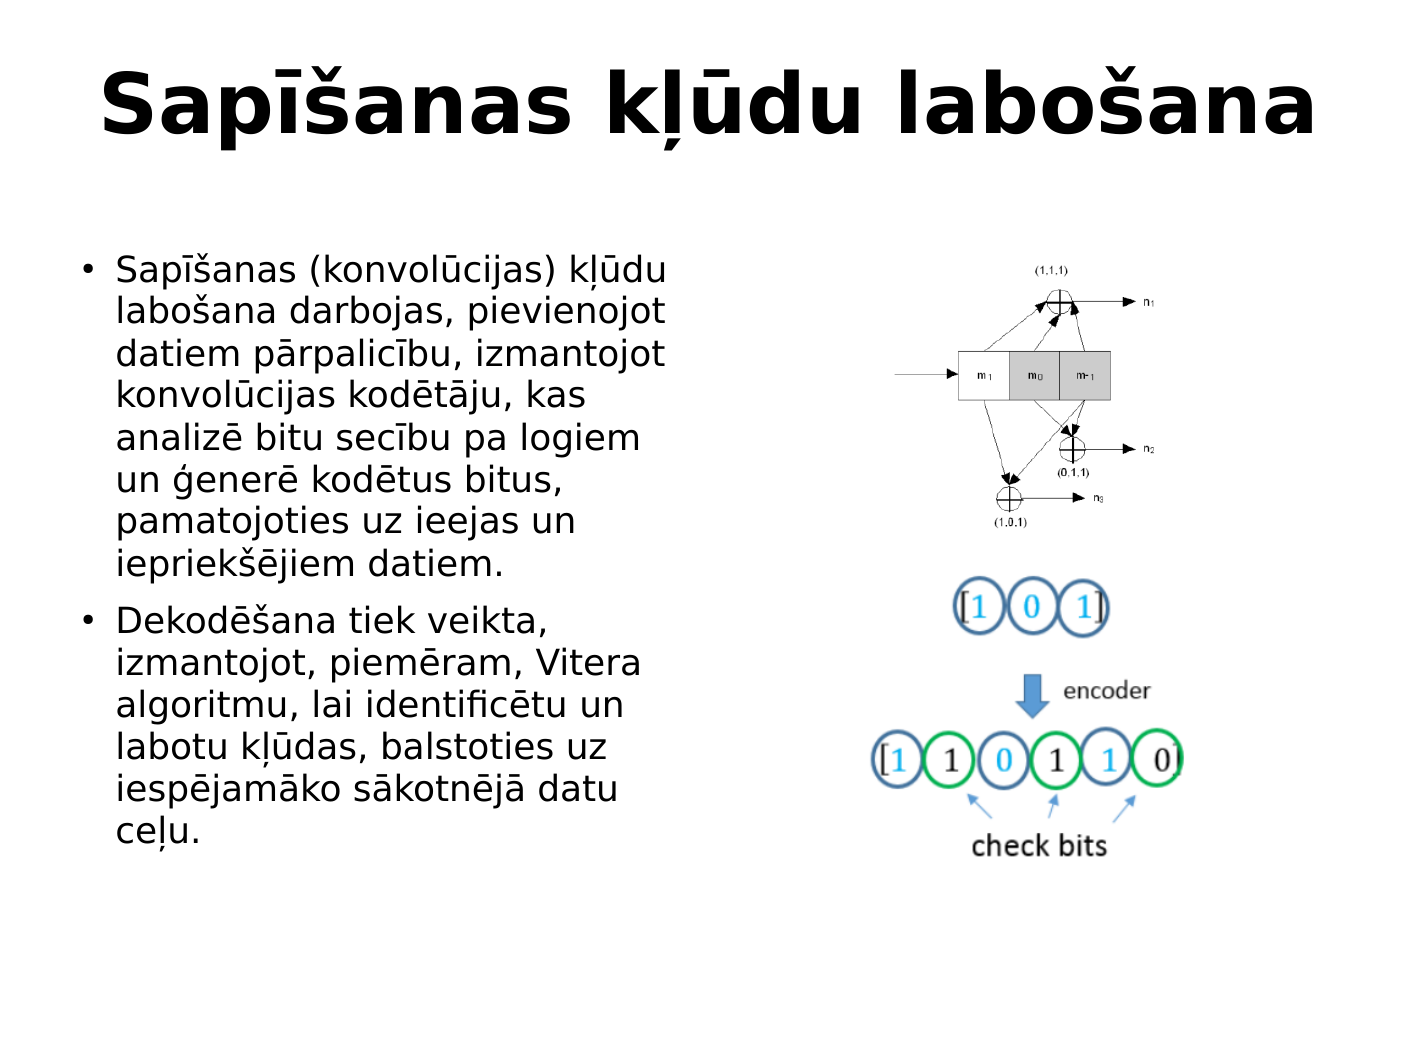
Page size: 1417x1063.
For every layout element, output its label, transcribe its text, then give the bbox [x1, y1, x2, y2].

title Sapīšanas kļūdu labošana [70, 42, 1346, 168]
picture [842, 570, 1228, 865]
picture [883, 248, 1187, 543]
list Sapīšanas (konvolūcijas) kļūdu labošana darbojas, pievienojot datiem pārpalicību, izmantojot konvolūcijas kodētāju, kas analizē bitu secību pa logiem un ģenerē kodētus bitus, pamatojoties uz ieejas un iepriekšējiem datiem. Dekodēšana tiek veikta, izmantojot, piemēram, Vitera algoritmu, lai identificētu un labotu kļūdas, balstoties uz iespējamāko sākotnējā datu ceļu. [70, 248, 693, 865]
